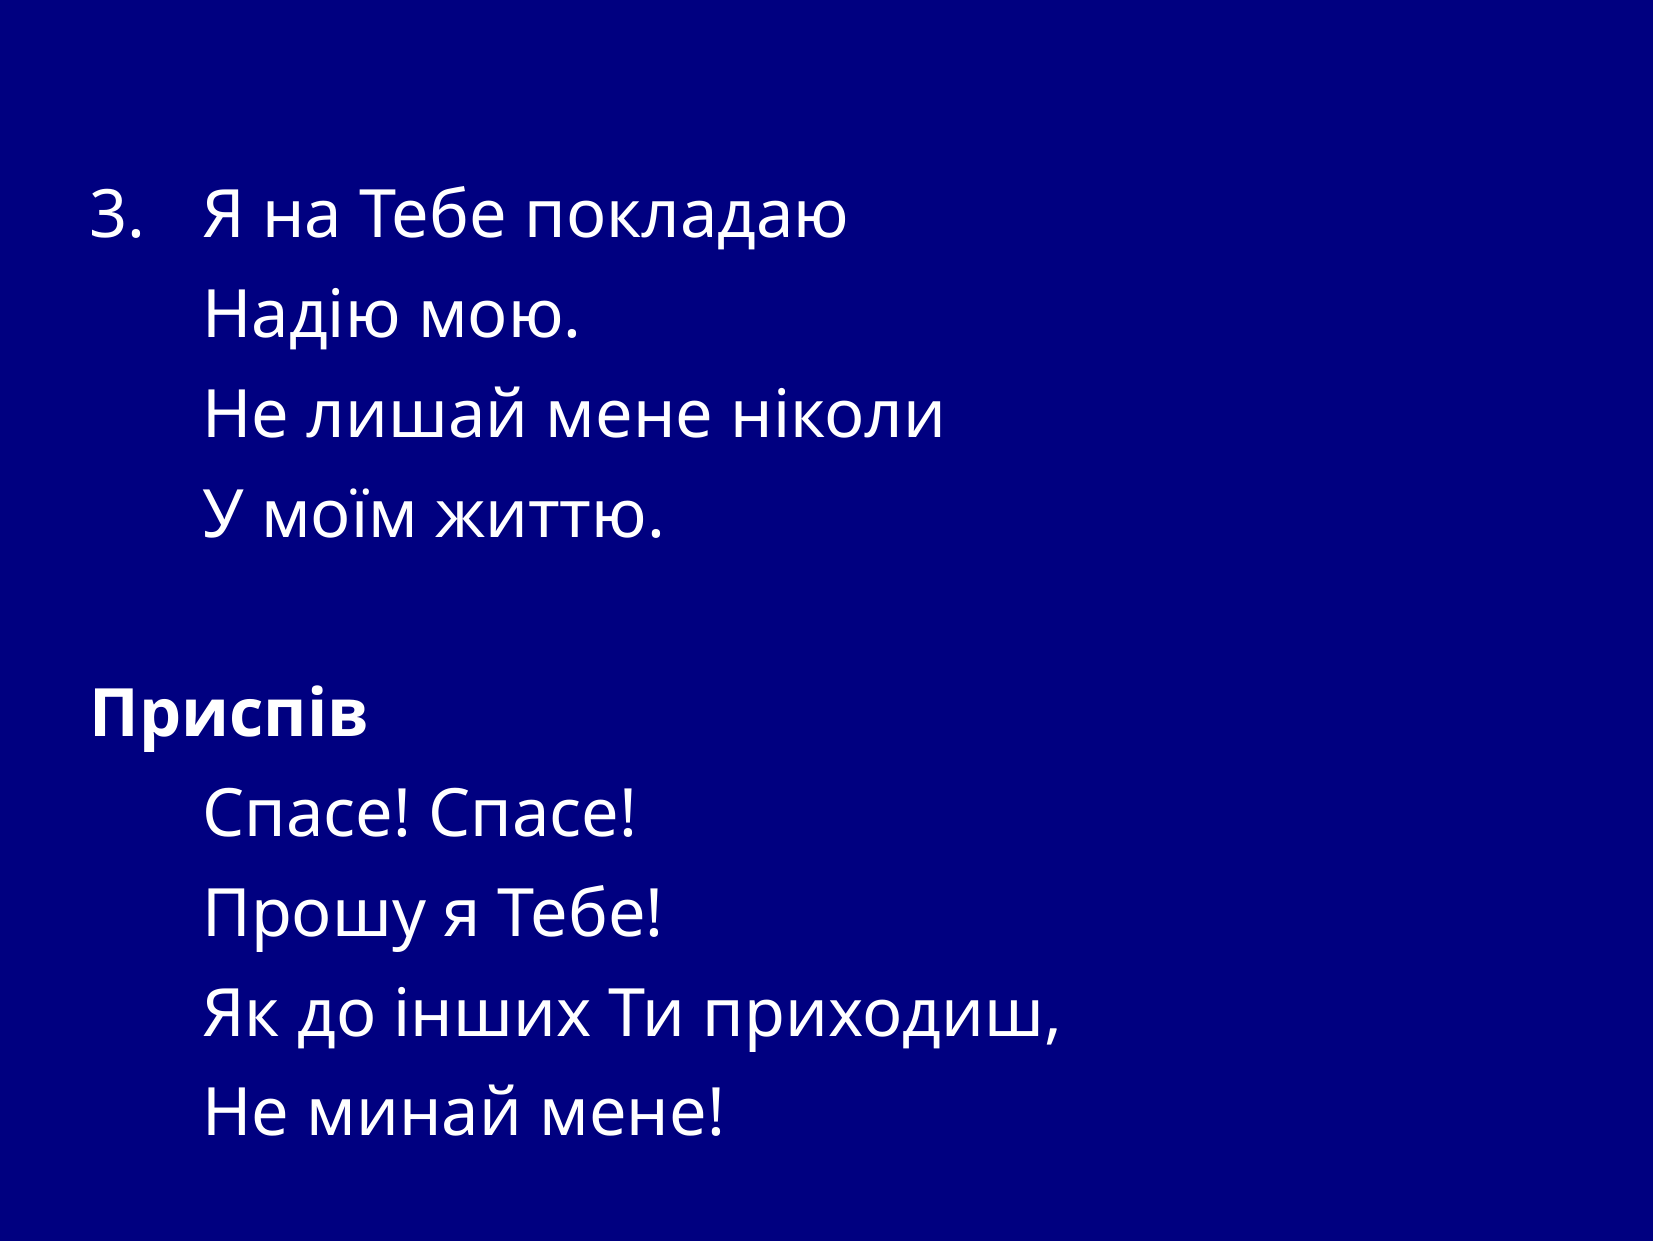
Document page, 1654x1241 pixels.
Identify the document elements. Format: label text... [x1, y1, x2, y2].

text_box 3. Я на Тебе покладаю Надію мою. Не лишай мене ніколи У моїм життю. Приспів Спасе! Спасе! Прошу я Тебе! Як до інших Ти приходиш, Не минай мене! [75, 150, 1576, 1163]
